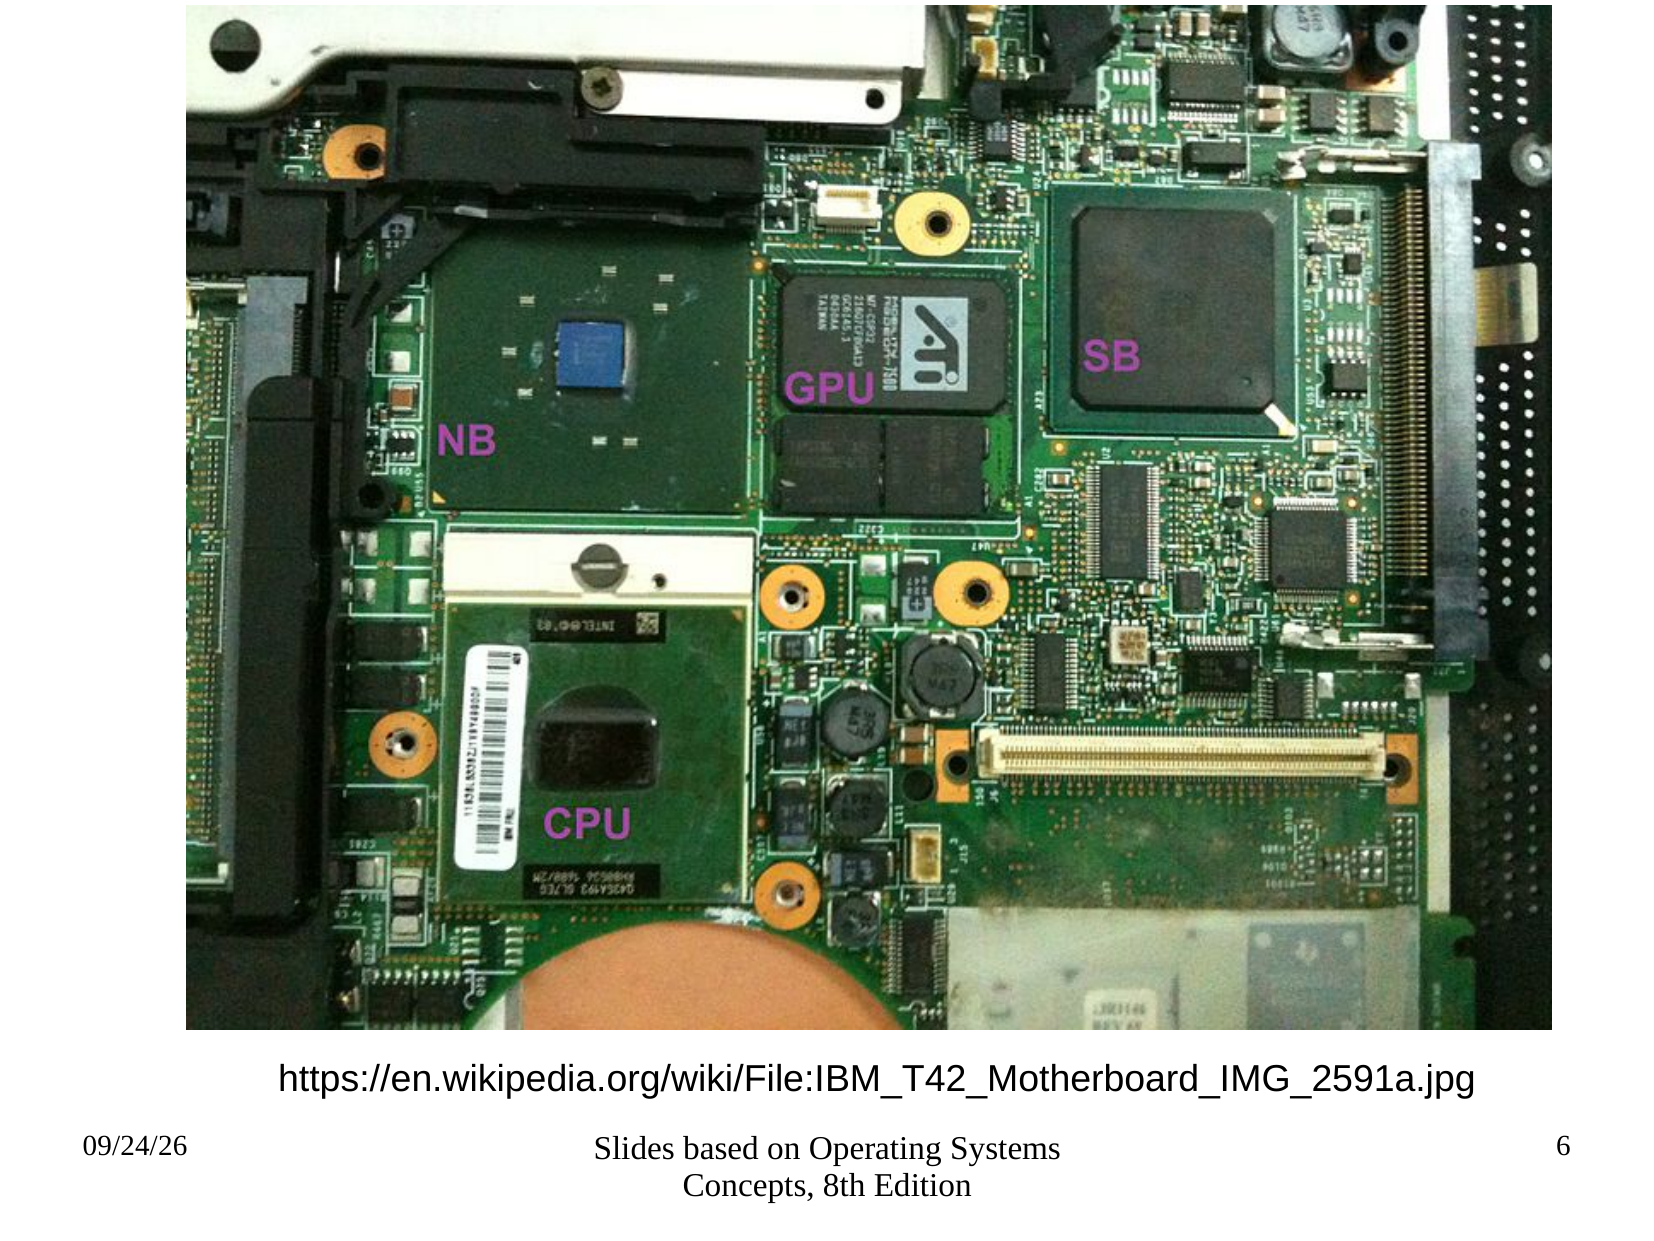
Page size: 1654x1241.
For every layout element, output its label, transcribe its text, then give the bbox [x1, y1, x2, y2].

picture [186, 5, 1552, 1030]
text_box https://en.wikipedia.org/wiki/File:IBM_T42_Motherboard_IMG_2591a.jpg [263, 1050, 1494, 1107]
